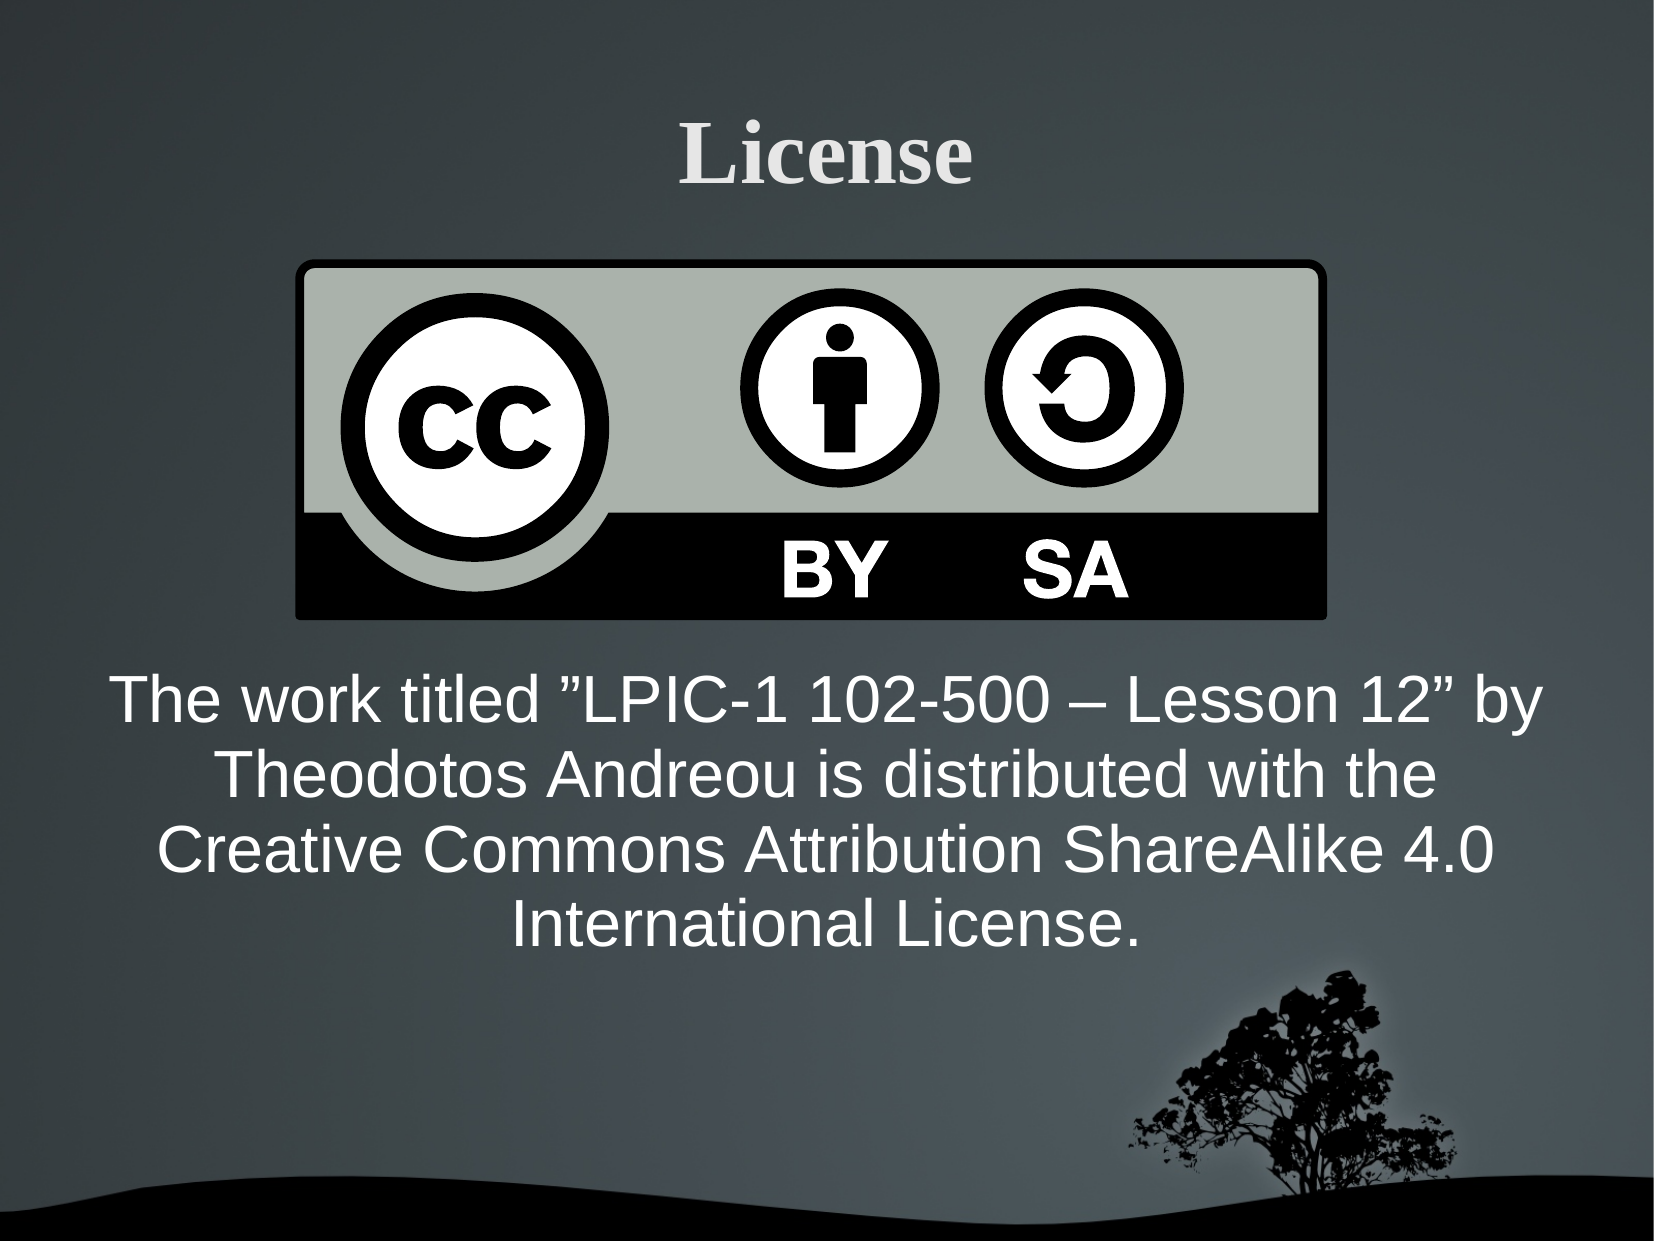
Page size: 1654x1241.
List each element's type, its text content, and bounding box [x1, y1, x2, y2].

title License [82, 49, 1571, 257]
subtitle The work titled ”LPIC-1 102-500 – Lesson 12” by Theodotos Andreou is distributed with the Creative Commons Attribution ShareAlike 4.0 International License. [82, 290, 1571, 1109]
picture [0, 0, 1654, 1241]
